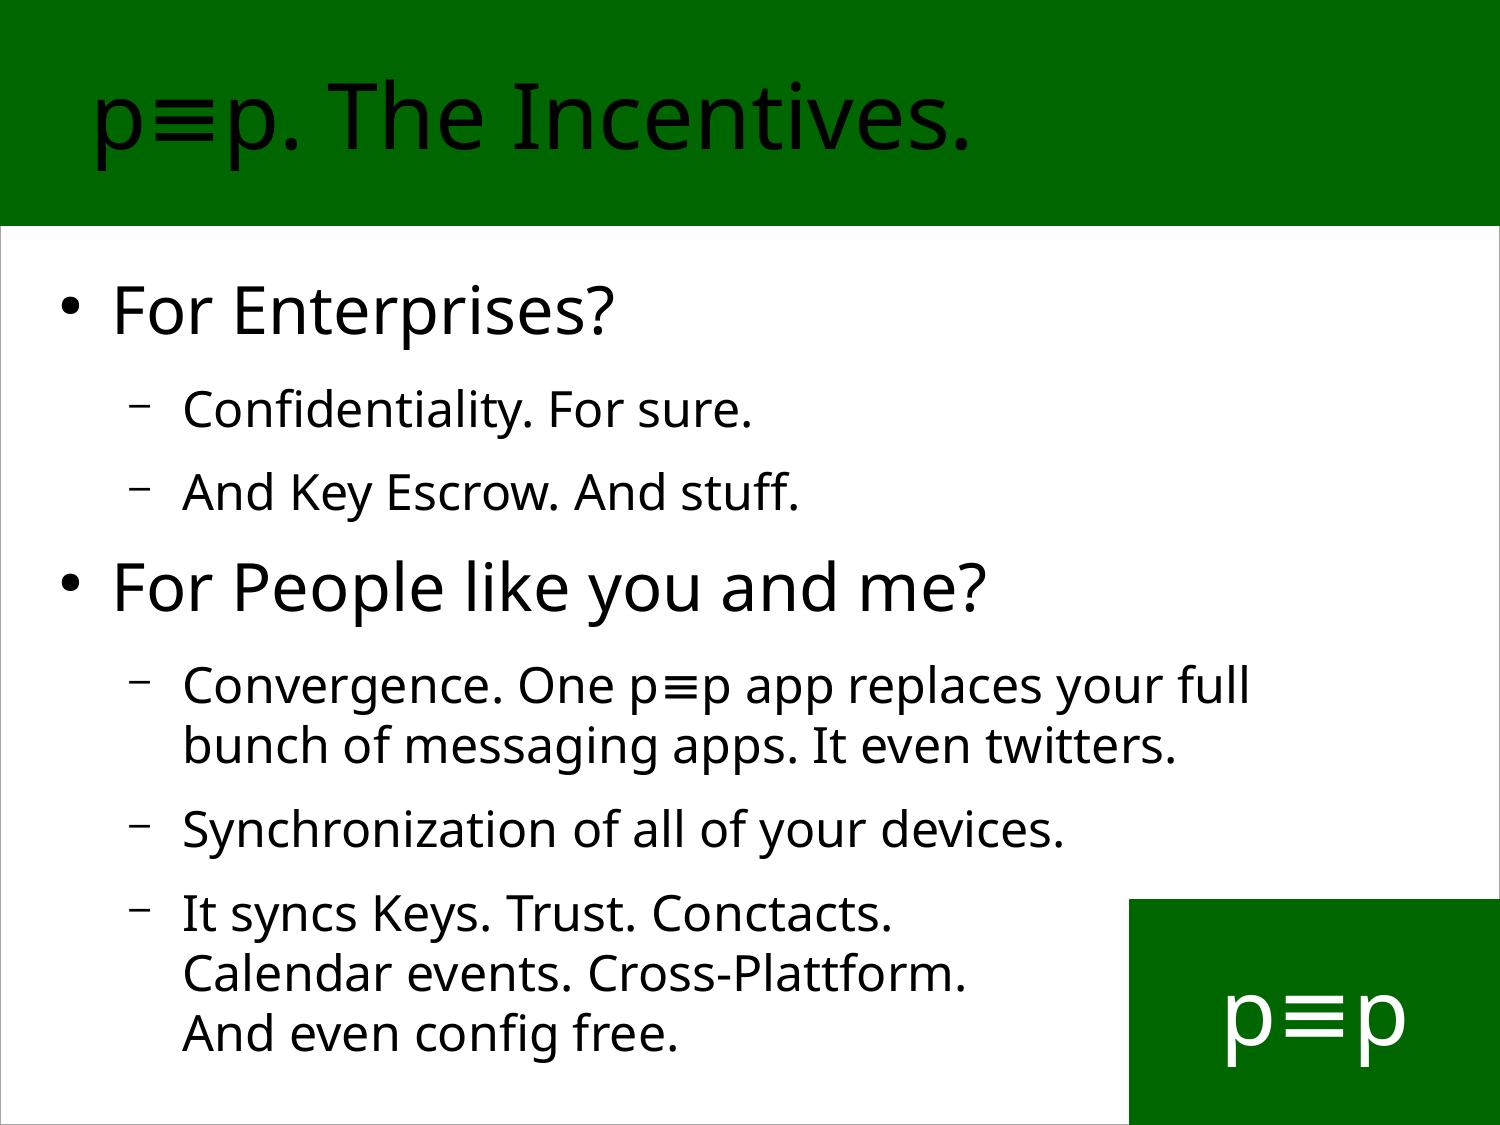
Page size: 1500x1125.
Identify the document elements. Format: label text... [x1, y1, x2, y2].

text_box p≡p [1130, 899, 1500, 1125]
title p≡p. The Incentives. [0, 0, 1500, 225]
list For Enterprises? Confidentiality. For sure. And Key Escrow. And stuff. For People like you and me? Convergence. One p≡p app replaces your full bunch of messaging apps. It even twitters. Synchronization of all of your devices. It syncs Keys. Trust. Conctacts. Calendar events. Cross-Plattform. And even config free. [25, 260, 1404, 1103]
